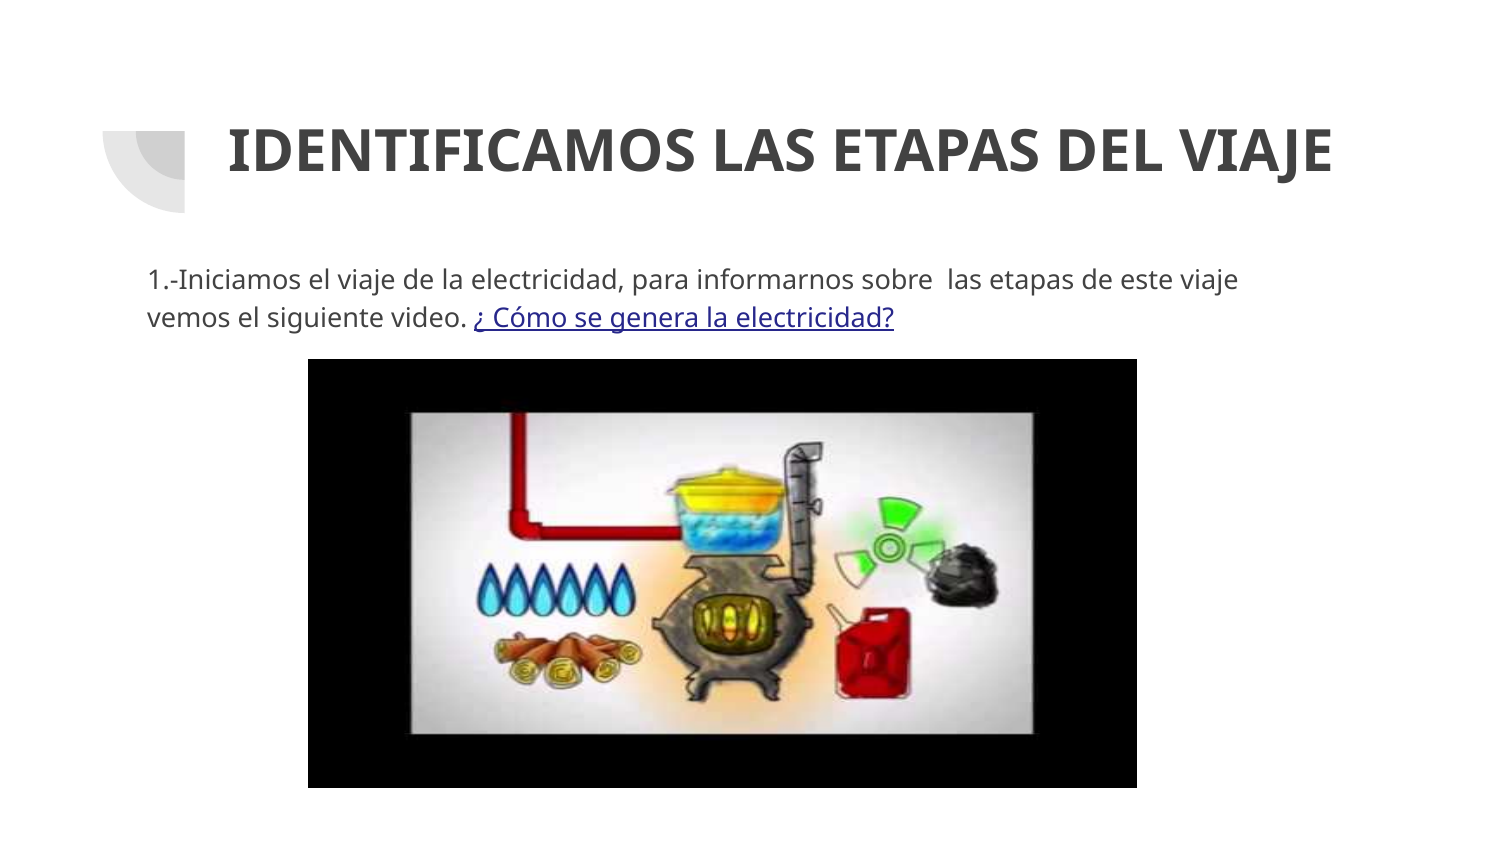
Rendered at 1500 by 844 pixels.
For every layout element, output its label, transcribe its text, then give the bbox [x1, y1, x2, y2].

title IDENTIFICAMOS LAS ETAPAS DEL VIAJE [213, 98, 1368, 263]
picture [308, 359, 1137, 788]
list 1.-Iniciamos el viaje de la electricidad, para informarnos sobre las etapas de este viaje vemos el siguiente video. ¿ Cómo se genera la electricidad? [132, 242, 1313, 800]
